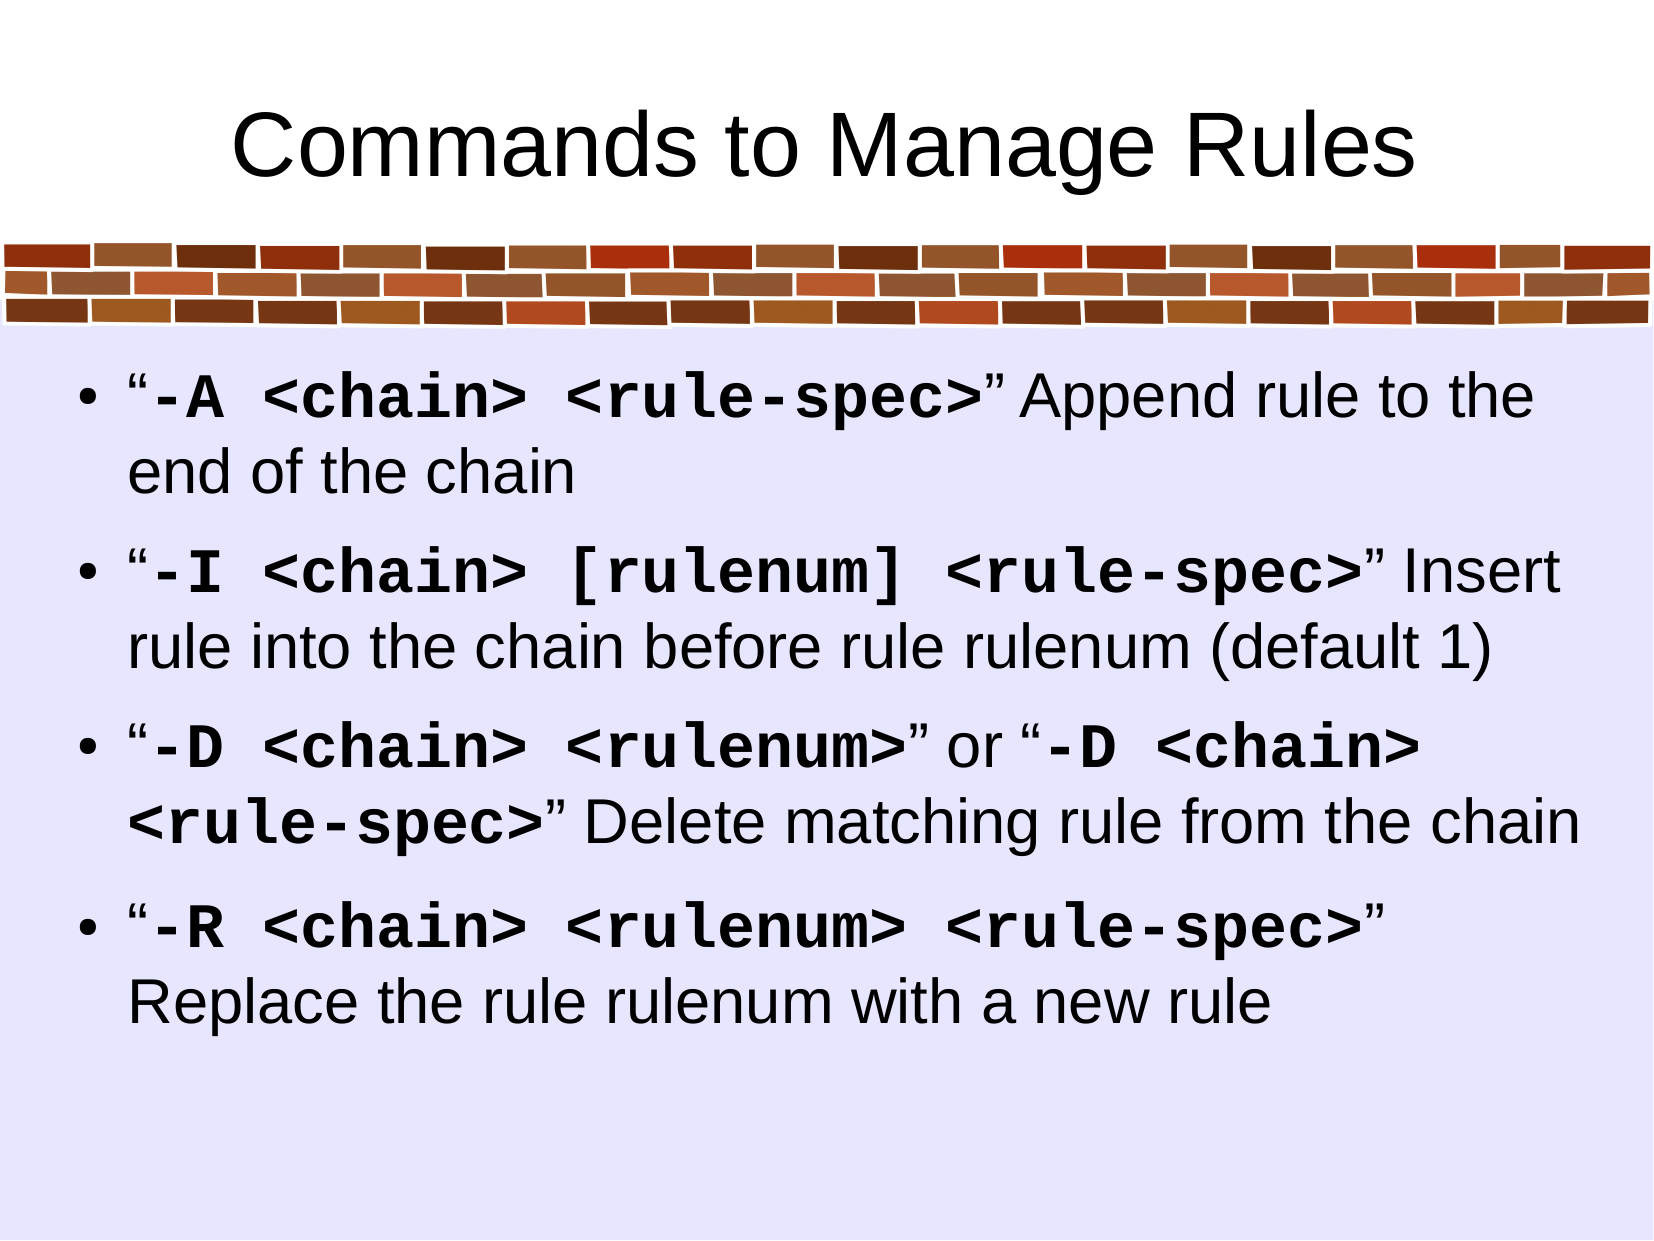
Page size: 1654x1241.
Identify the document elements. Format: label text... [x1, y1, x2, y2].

picture [0, 239, 1654, 329]
list “-A <chain> <rule-spec>” Append rule to the end of the chain “-I <chain> [rulenum] <rule-spec>” Insert rule into the chain before rule rulenum (default 1) “-D <chain> <rulenum>” or “-D <chain> <rule-spec>” Delete matching rule from the chain “-R <chain> <rulenum> <rule-spec>” Replace the rule rulenum with a new rule [60, 360, 1591, 1156]
title Commands to Manage Rules [60, 49, 1591, 241]
